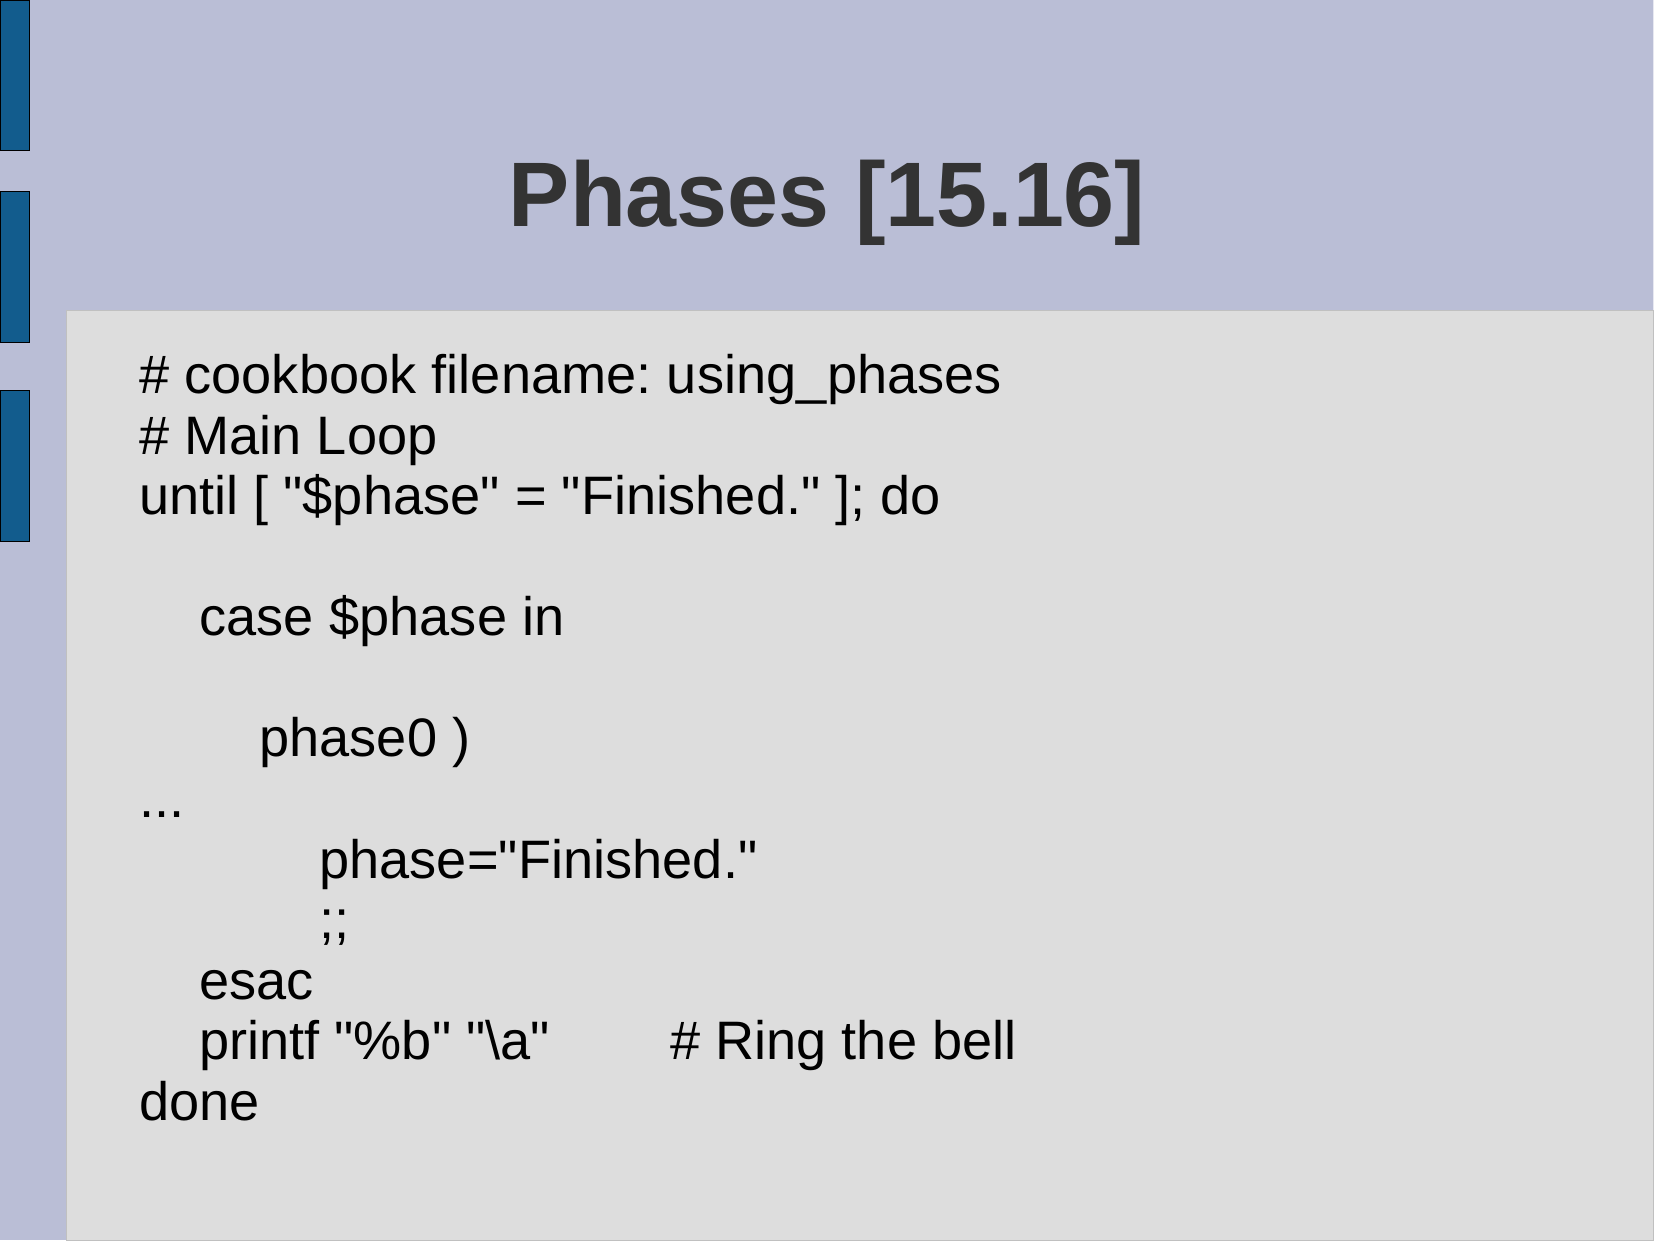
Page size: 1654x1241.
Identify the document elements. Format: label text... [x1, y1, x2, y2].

title Phases [15.16] [121, 98, 1534, 291]
list # cookbook filename: using_phases # Main Loop until [ "$phase" = "Finished." ]; do case $phase in phase0 ) ... phase="Finished." ;; esac printf "%b" "\a" # Ring the bell done [121, 344, 1534, 1132]
